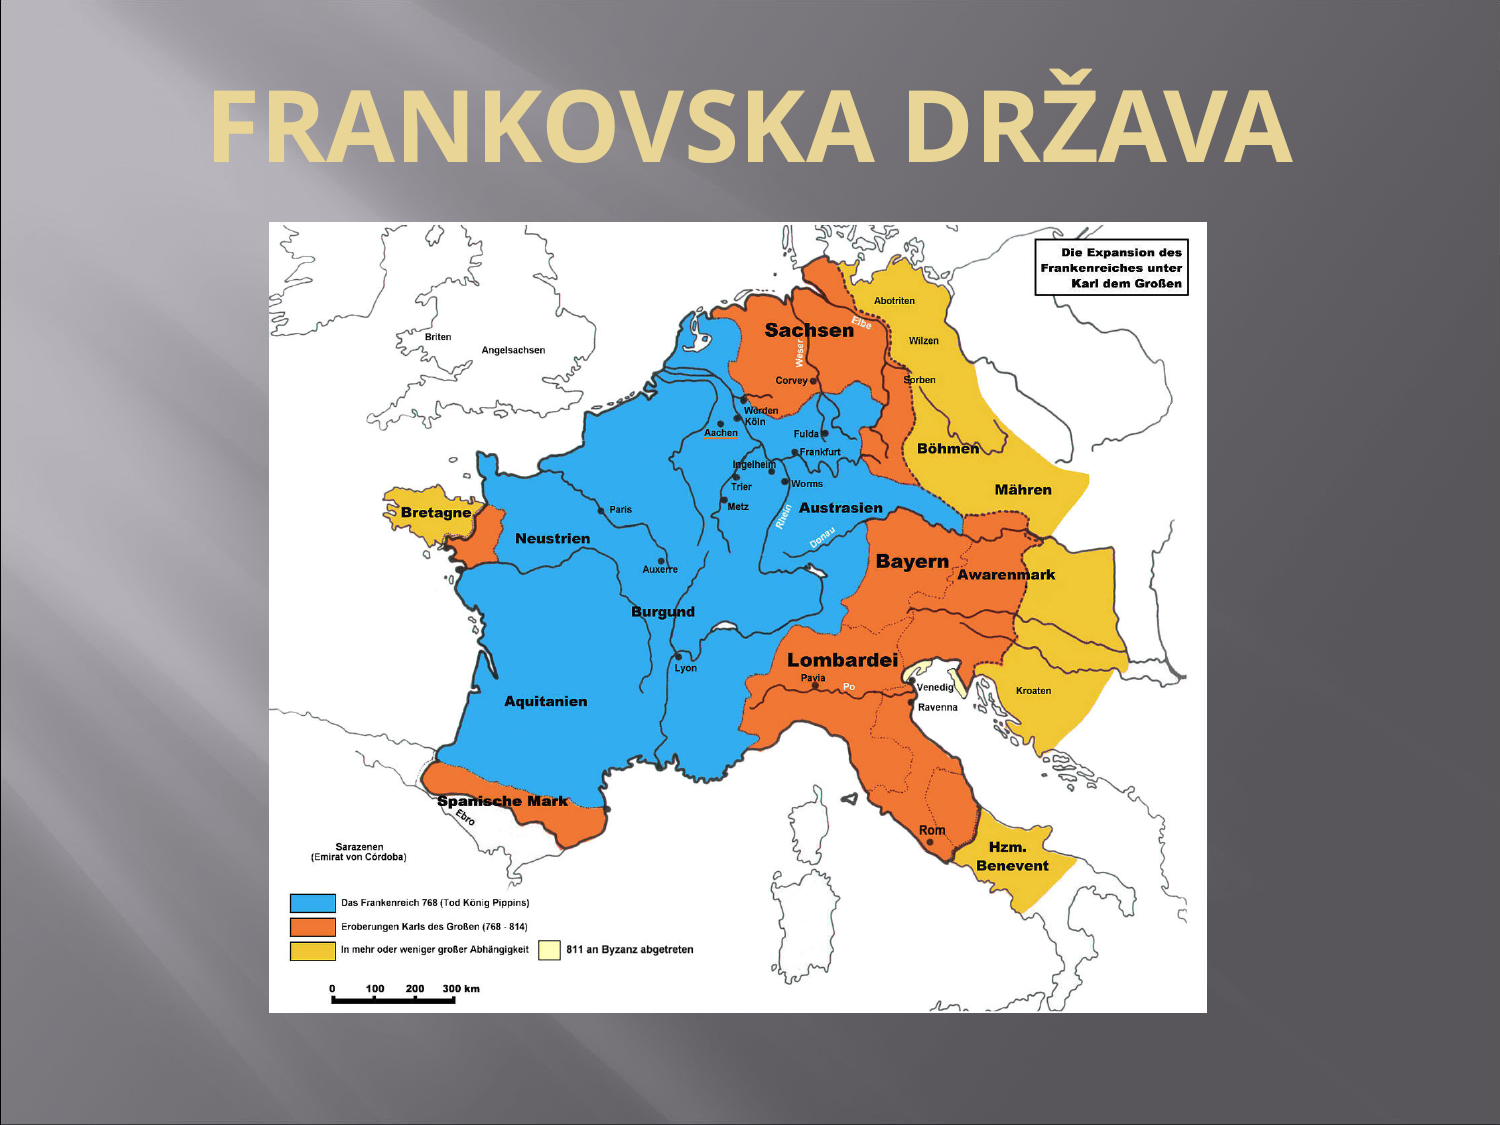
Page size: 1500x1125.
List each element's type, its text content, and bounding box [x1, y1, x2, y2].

title FRANKOVSKA DRŽAVA [117, 23, 1383, 183]
picture [0, 0, 1500, 1125]
